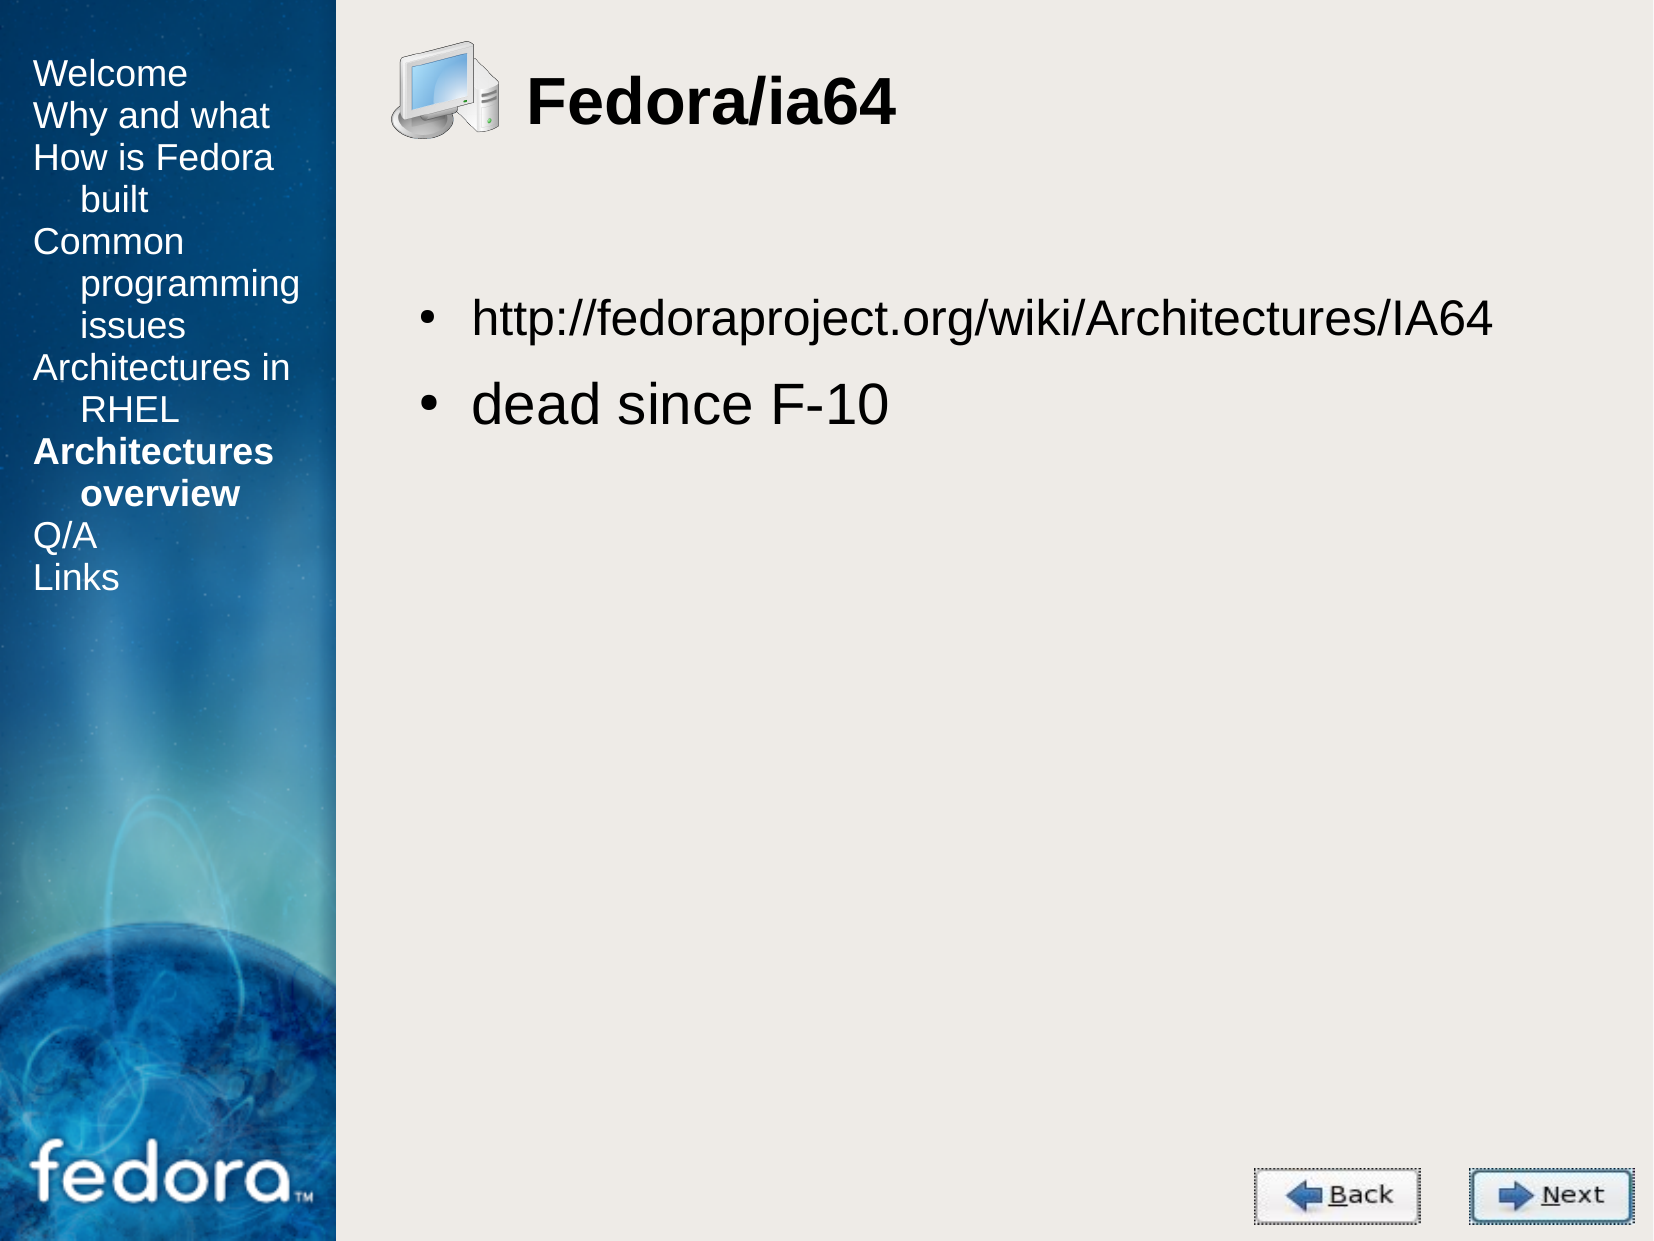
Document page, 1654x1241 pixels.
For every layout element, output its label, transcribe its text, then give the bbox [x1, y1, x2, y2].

text_box Welcome Why and what How is Fedora built Common programming issues Architectures in RHEL Architectures overview Q/A Links [18, 45, 327, 607]
text_box Fedora/ia64 [511, 56, 1316, 147]
list http://fedoraproject.org/wiki/Architectures/IA64 dead since F-10 [400, 290, 1617, 1094]
picture [0, 0, 1654, 1241]
